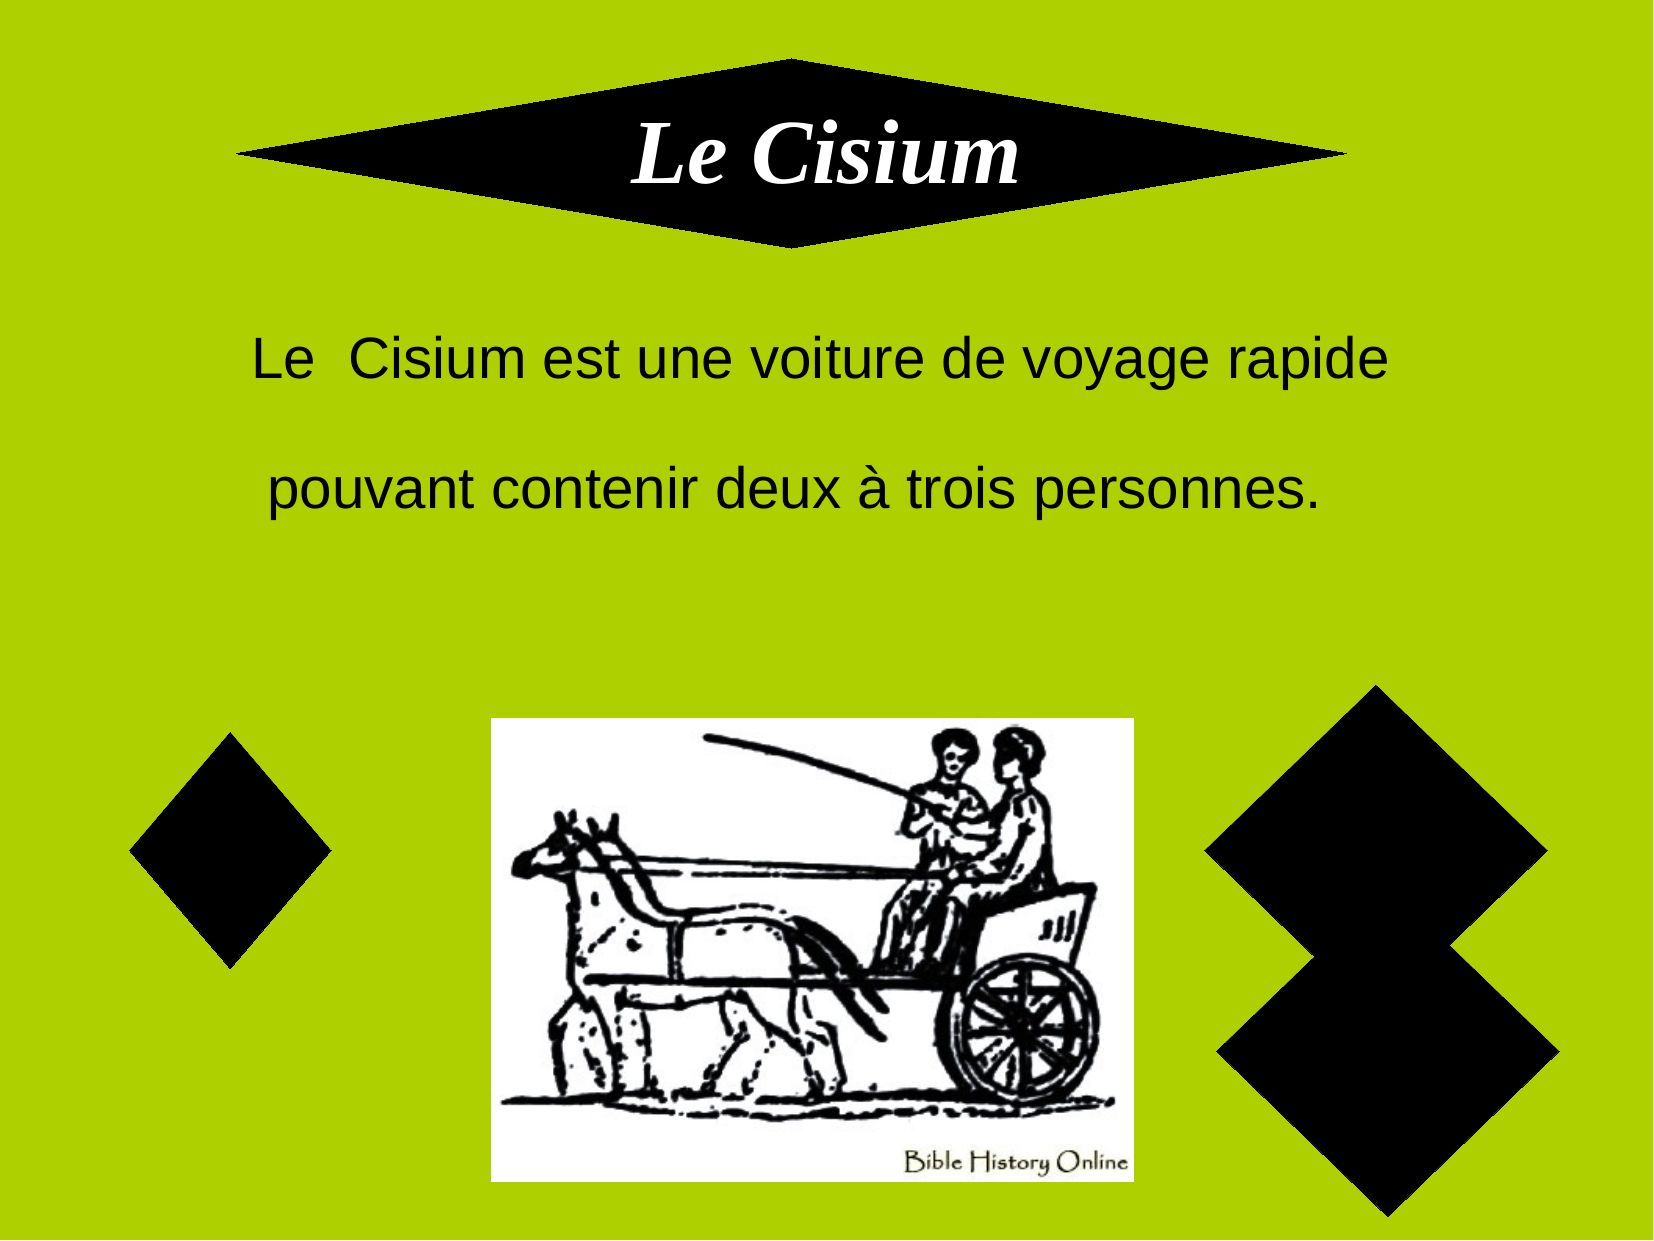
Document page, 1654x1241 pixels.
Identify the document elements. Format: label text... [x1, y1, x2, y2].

text_box [129, 732, 332, 969]
text_box Le Cisium est une voiture de voyage rapide pouvant contenir deux à trois personnes. [236, 318, 1418, 556]
text_box [1204, 685, 1560, 1217]
picture [491, 718, 1134, 1182]
title Le Cisium [82, 49, 1571, 257]
